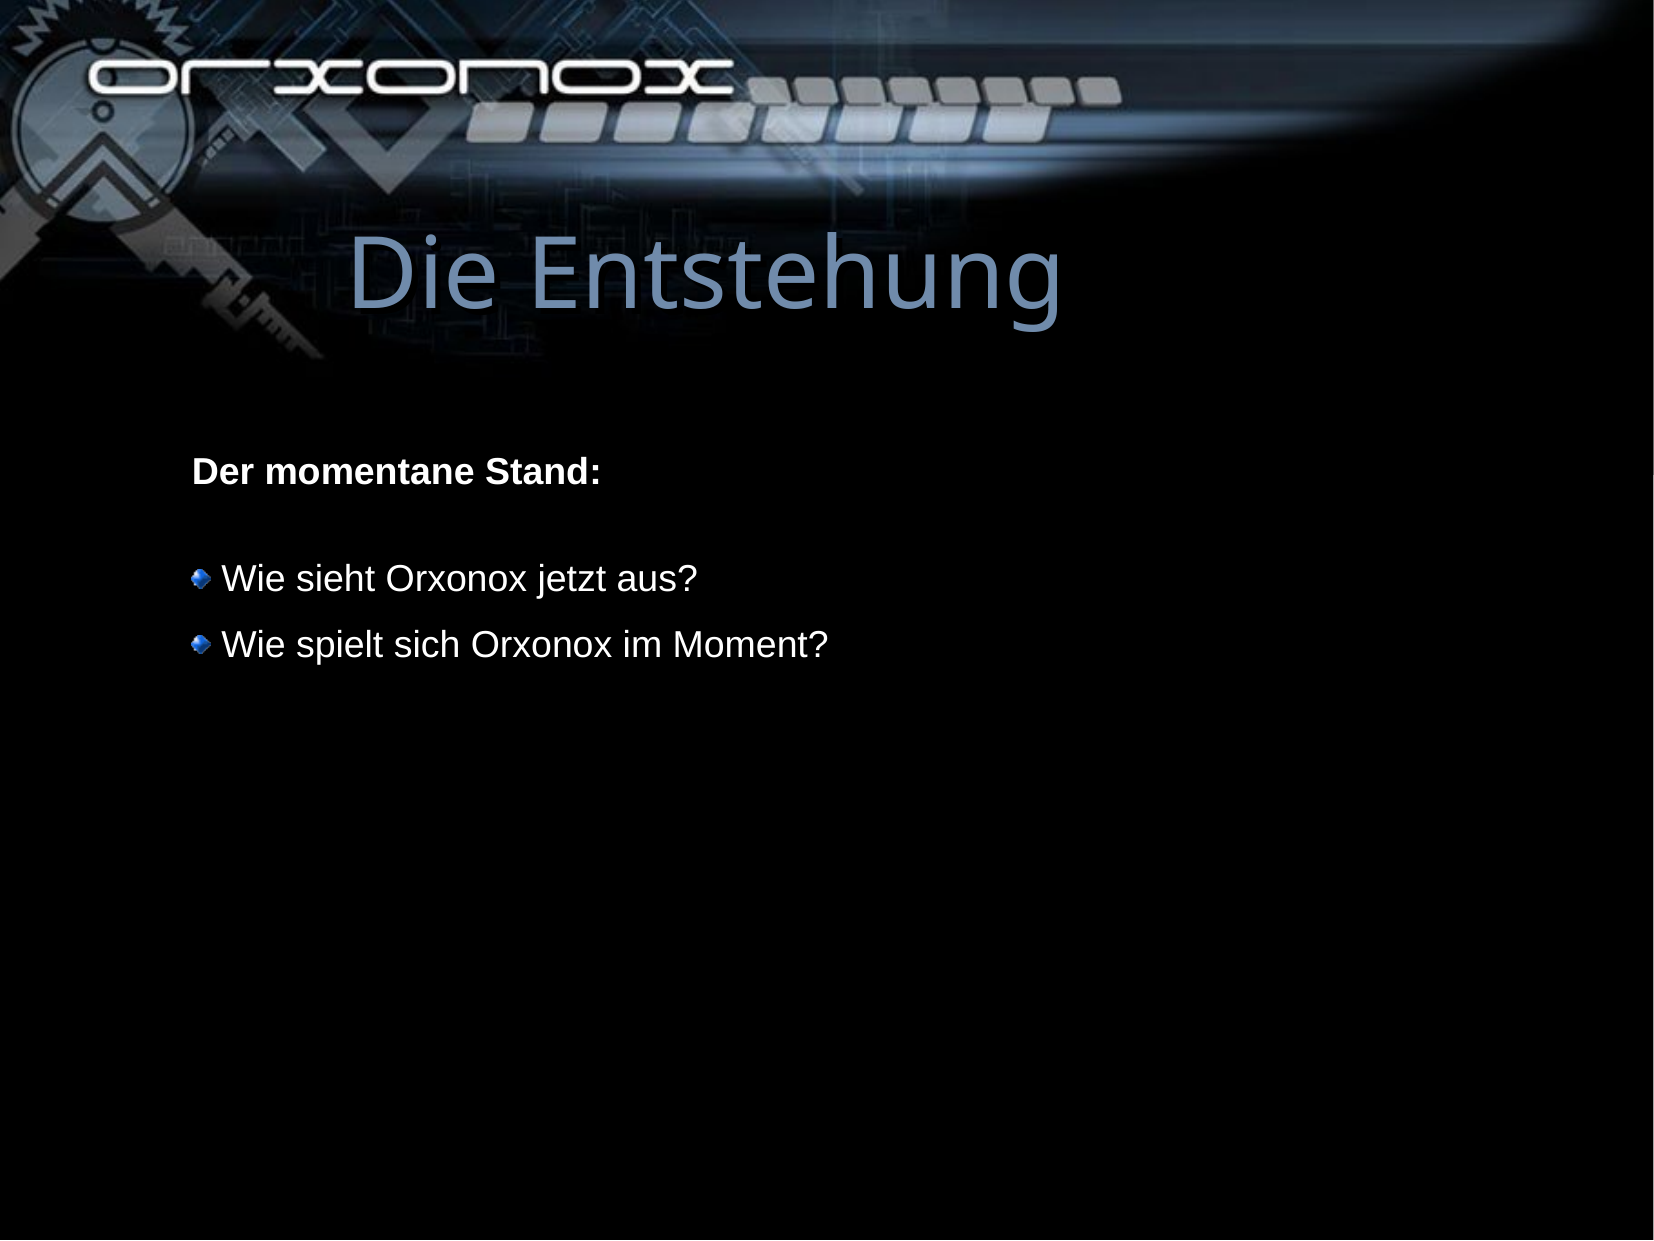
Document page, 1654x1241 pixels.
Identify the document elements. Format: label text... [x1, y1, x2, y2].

text_box Der momentane Stand: Wie sieht Orxonox jetzt aus? Wie spielt sich Orxonox im Moment? [177, 442, 1329, 673]
picture [0, 0, 1654, 475]
text_box Die Entstehung [330, 194, 1306, 326]
